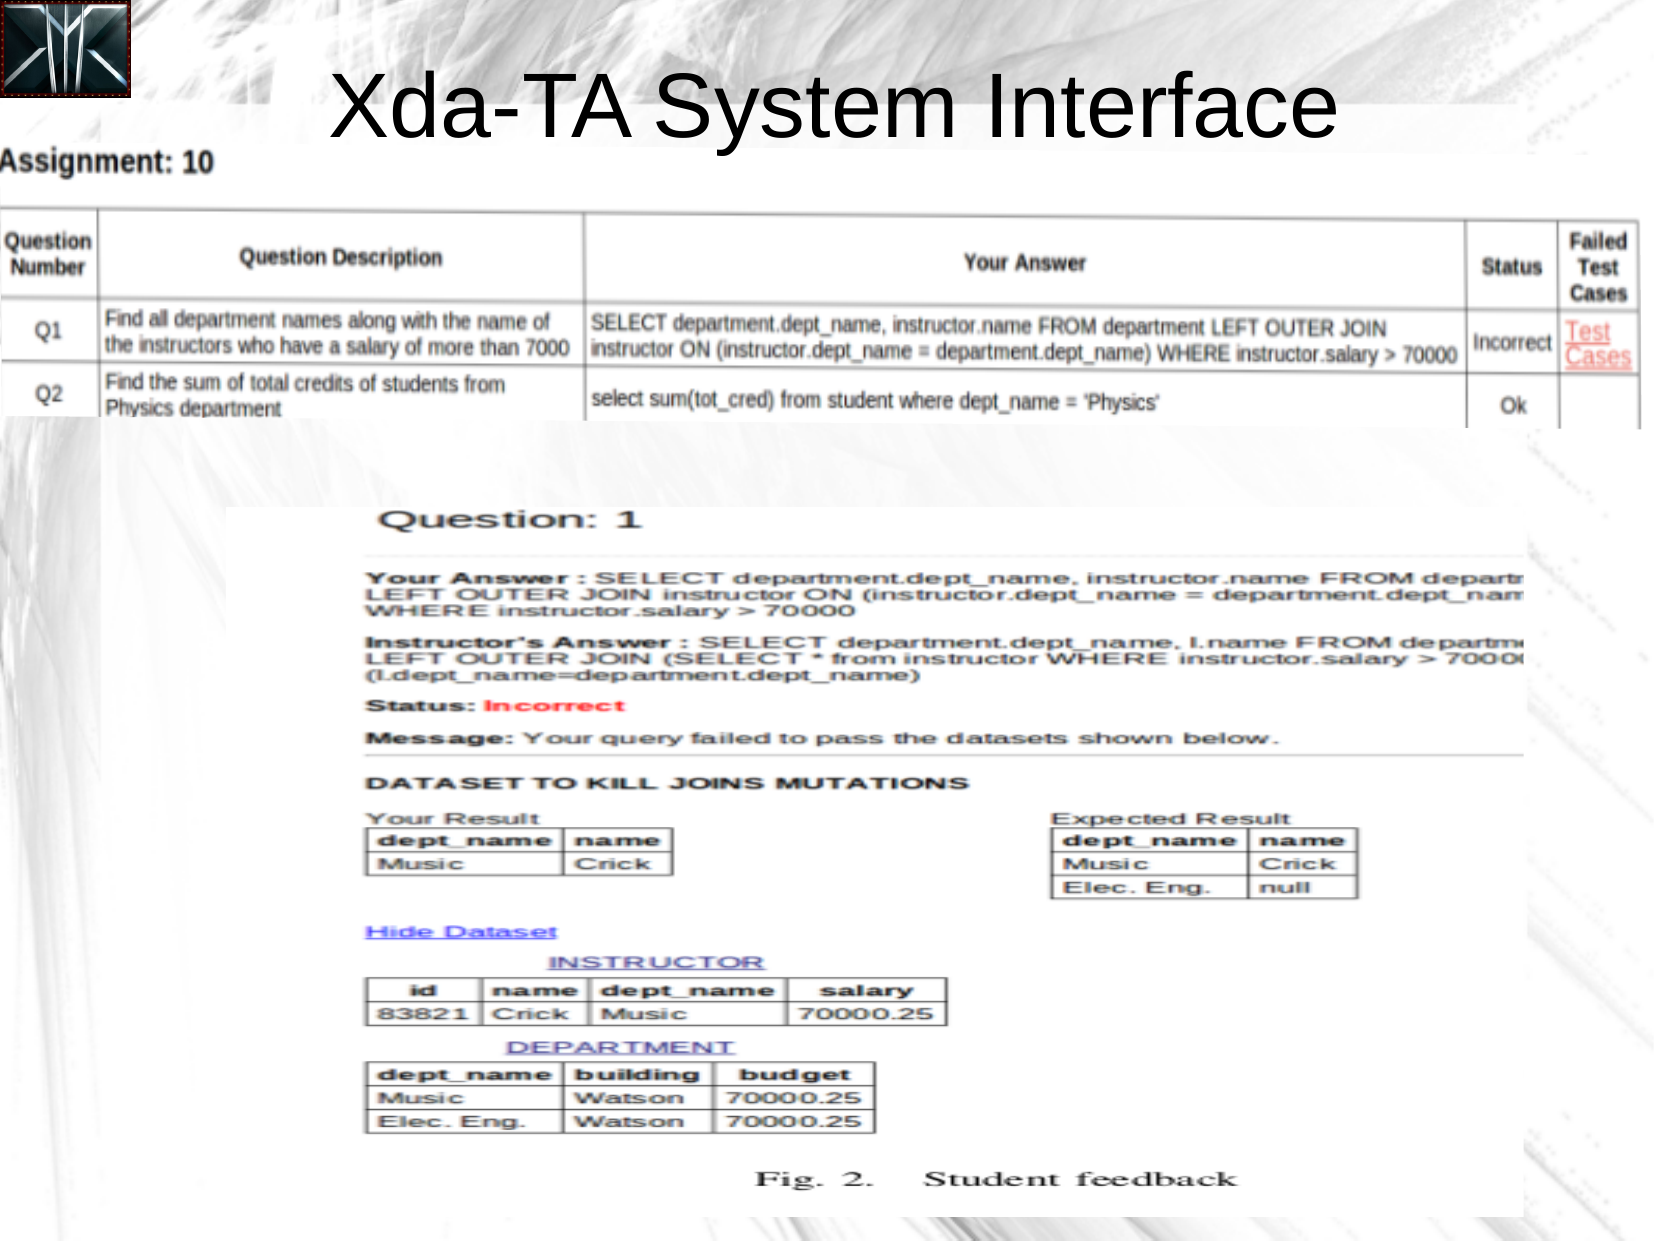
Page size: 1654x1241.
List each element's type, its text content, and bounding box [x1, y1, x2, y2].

picture [0, 0, 1654, 1241]
title Xda-TA System Interface [141, 23, 1529, 192]
